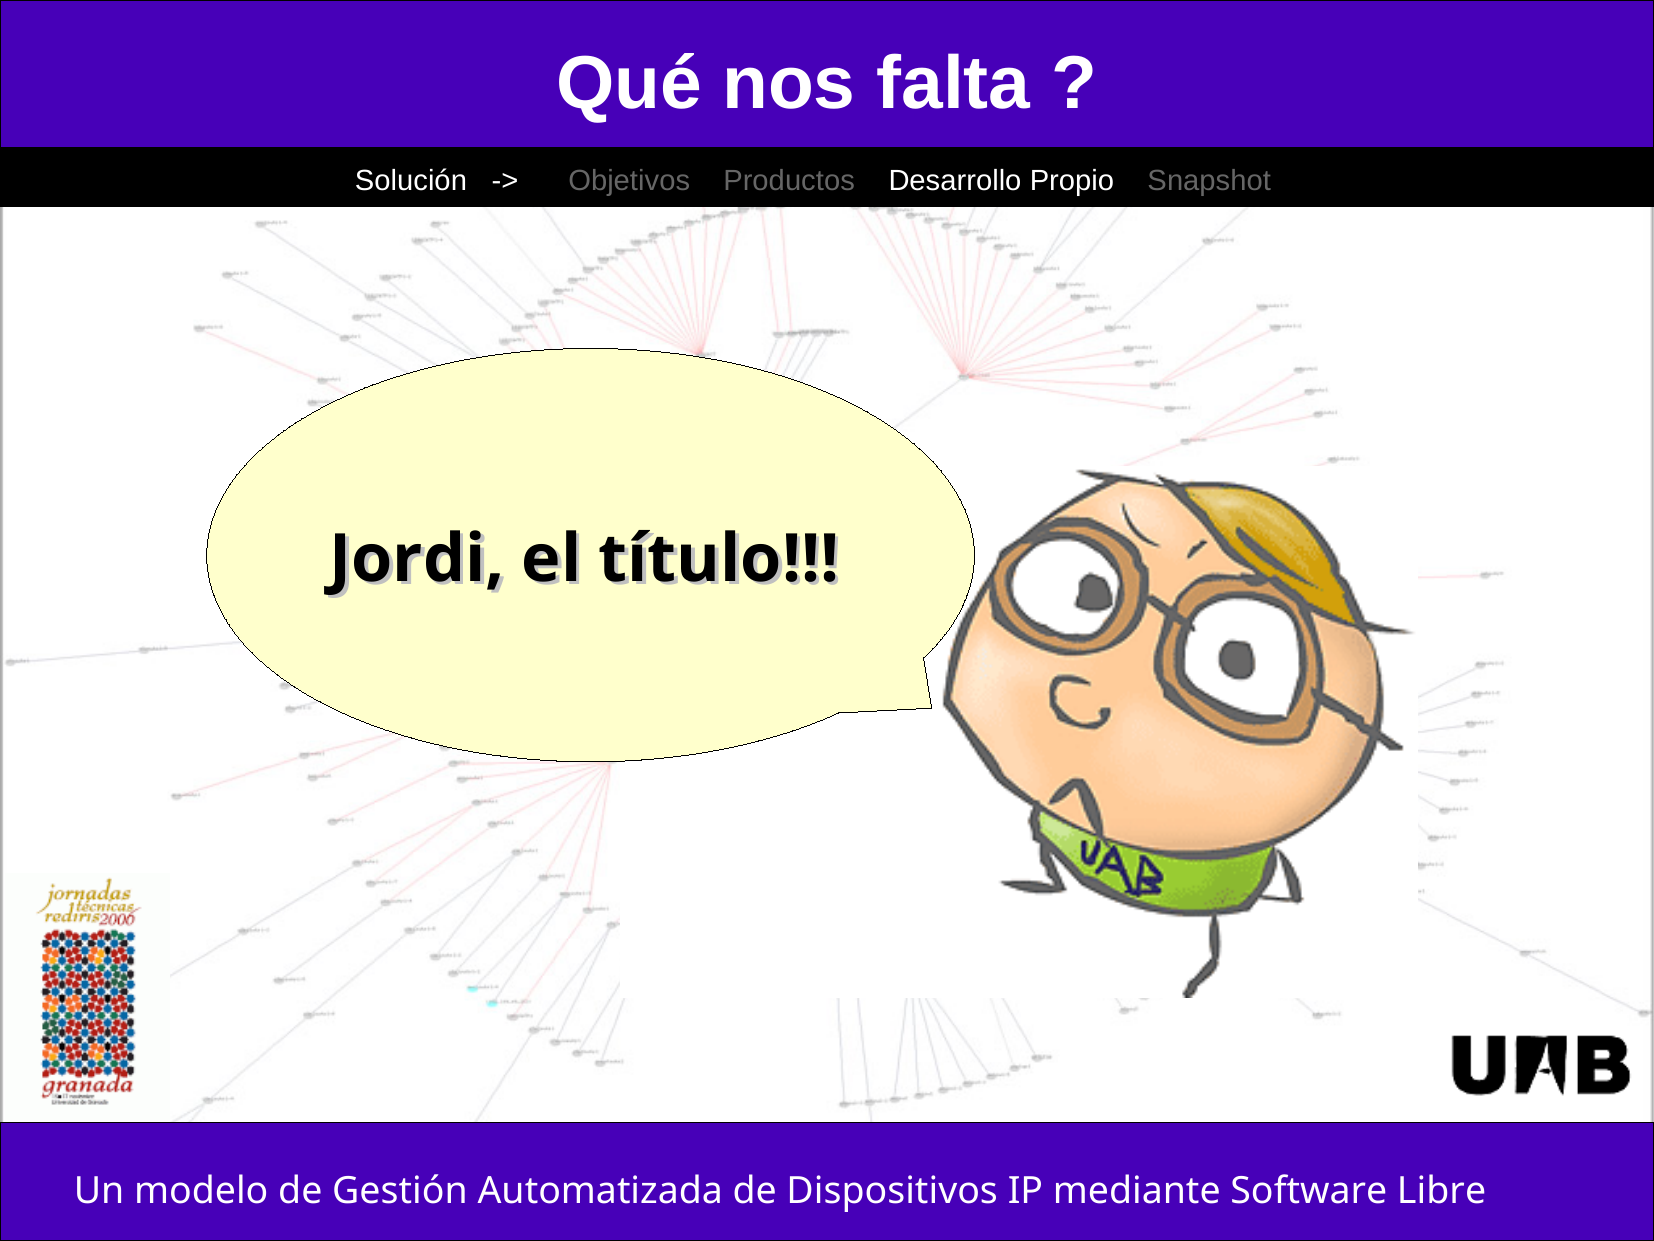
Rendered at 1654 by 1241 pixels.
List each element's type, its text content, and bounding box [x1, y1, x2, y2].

title Solución -> Objetivos Productos Desarrollo Propio Snapshot [0, 76, 1654, 284]
picture [0, 284, 1654, 1122]
title Qué nos falta ? [82, 11, 1571, 76]
text_box Jordi, el título!!! [206, 348, 975, 762]
